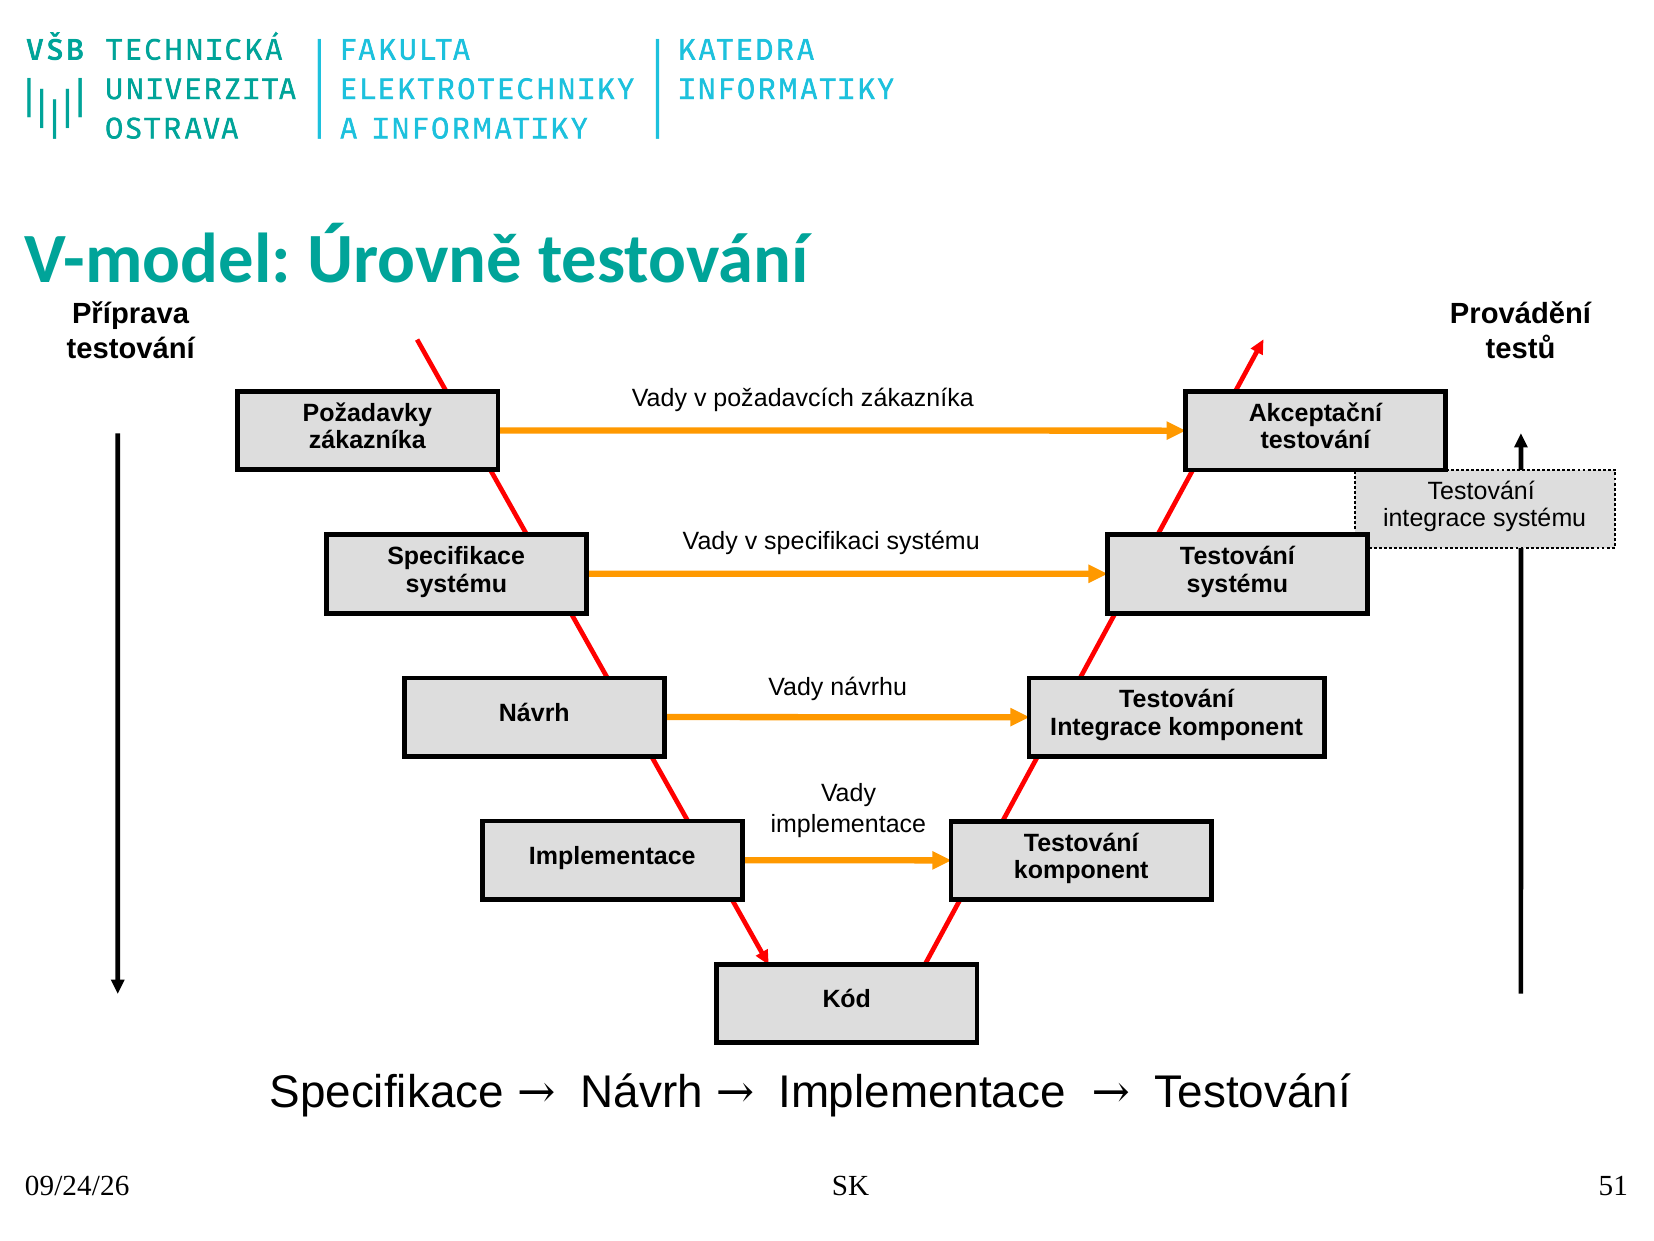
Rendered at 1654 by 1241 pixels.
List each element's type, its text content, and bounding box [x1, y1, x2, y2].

text_box Příprava testování [13, 287, 248, 373]
text_box Testování komponent [951, 821, 1212, 900]
text_box Specifikace → Návrh → Implementace → Testování [175, 1054, 1420, 1125]
text_box Vady implementace [699, 780, 998, 844]
text_box Specifikace systému [326, 535, 587, 613]
text_box Akceptační testování [1185, 392, 1446, 470]
text_box Testování integrace systému [1355, 470, 1615, 548]
text_box Vady návrhu [753, 674, 1035, 707]
text_box Návrh [404, 678, 665, 756]
text_box Provádění testů [1406, 287, 1635, 373]
text_box Vady v specifikaci systému [667, 528, 1108, 562]
picture [26, 31, 894, 139]
text_box Testování Integrace komponent [1029, 678, 1325, 756]
text_box Implementace [482, 821, 743, 899]
text_box Testování systému [1107, 535, 1368, 613]
text_box Kód [717, 964, 977, 1043]
text_box Požadavky zákazníka [237, 391, 498, 470]
text_box Vady v požadavcích zákazníka [617, 384, 1103, 418]
title V-model: Úrovně testování [24, 169, 1629, 300]
